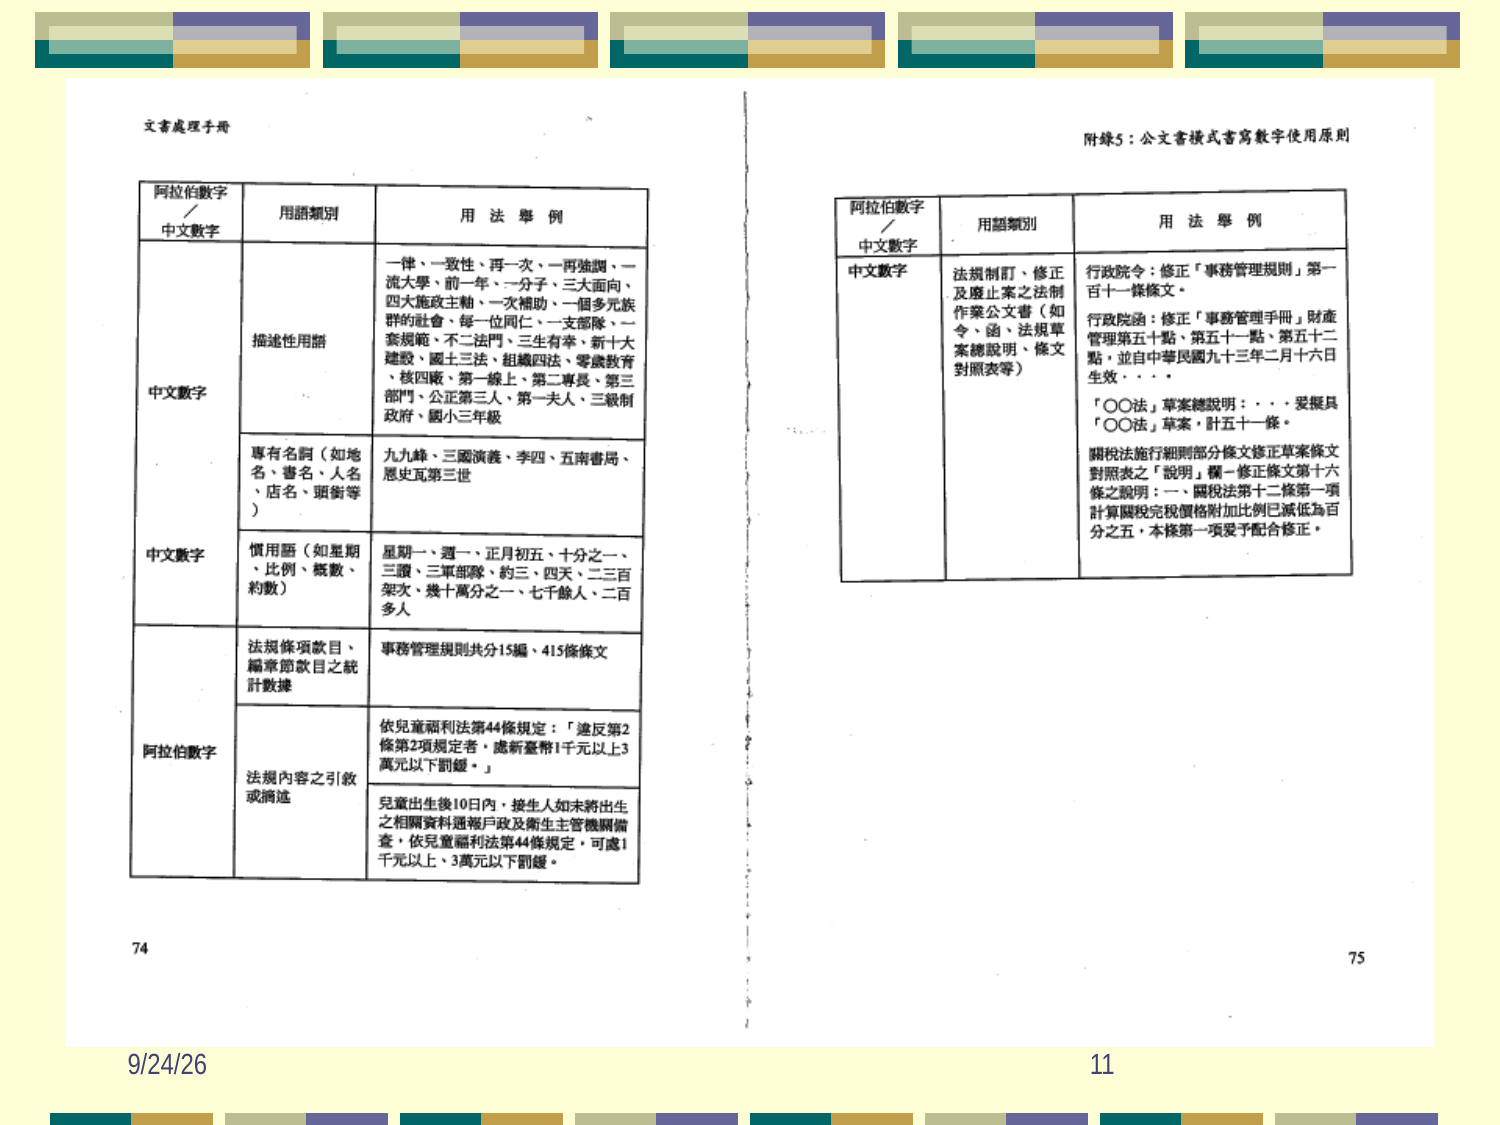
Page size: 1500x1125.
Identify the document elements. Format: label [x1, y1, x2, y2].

text_box [1074, 1047, 1388, 1088]
chart [65, 78, 1435, 1047]
text_box [112, 1047, 426, 1088]
text_box [1012, 50, 1463, 150]
